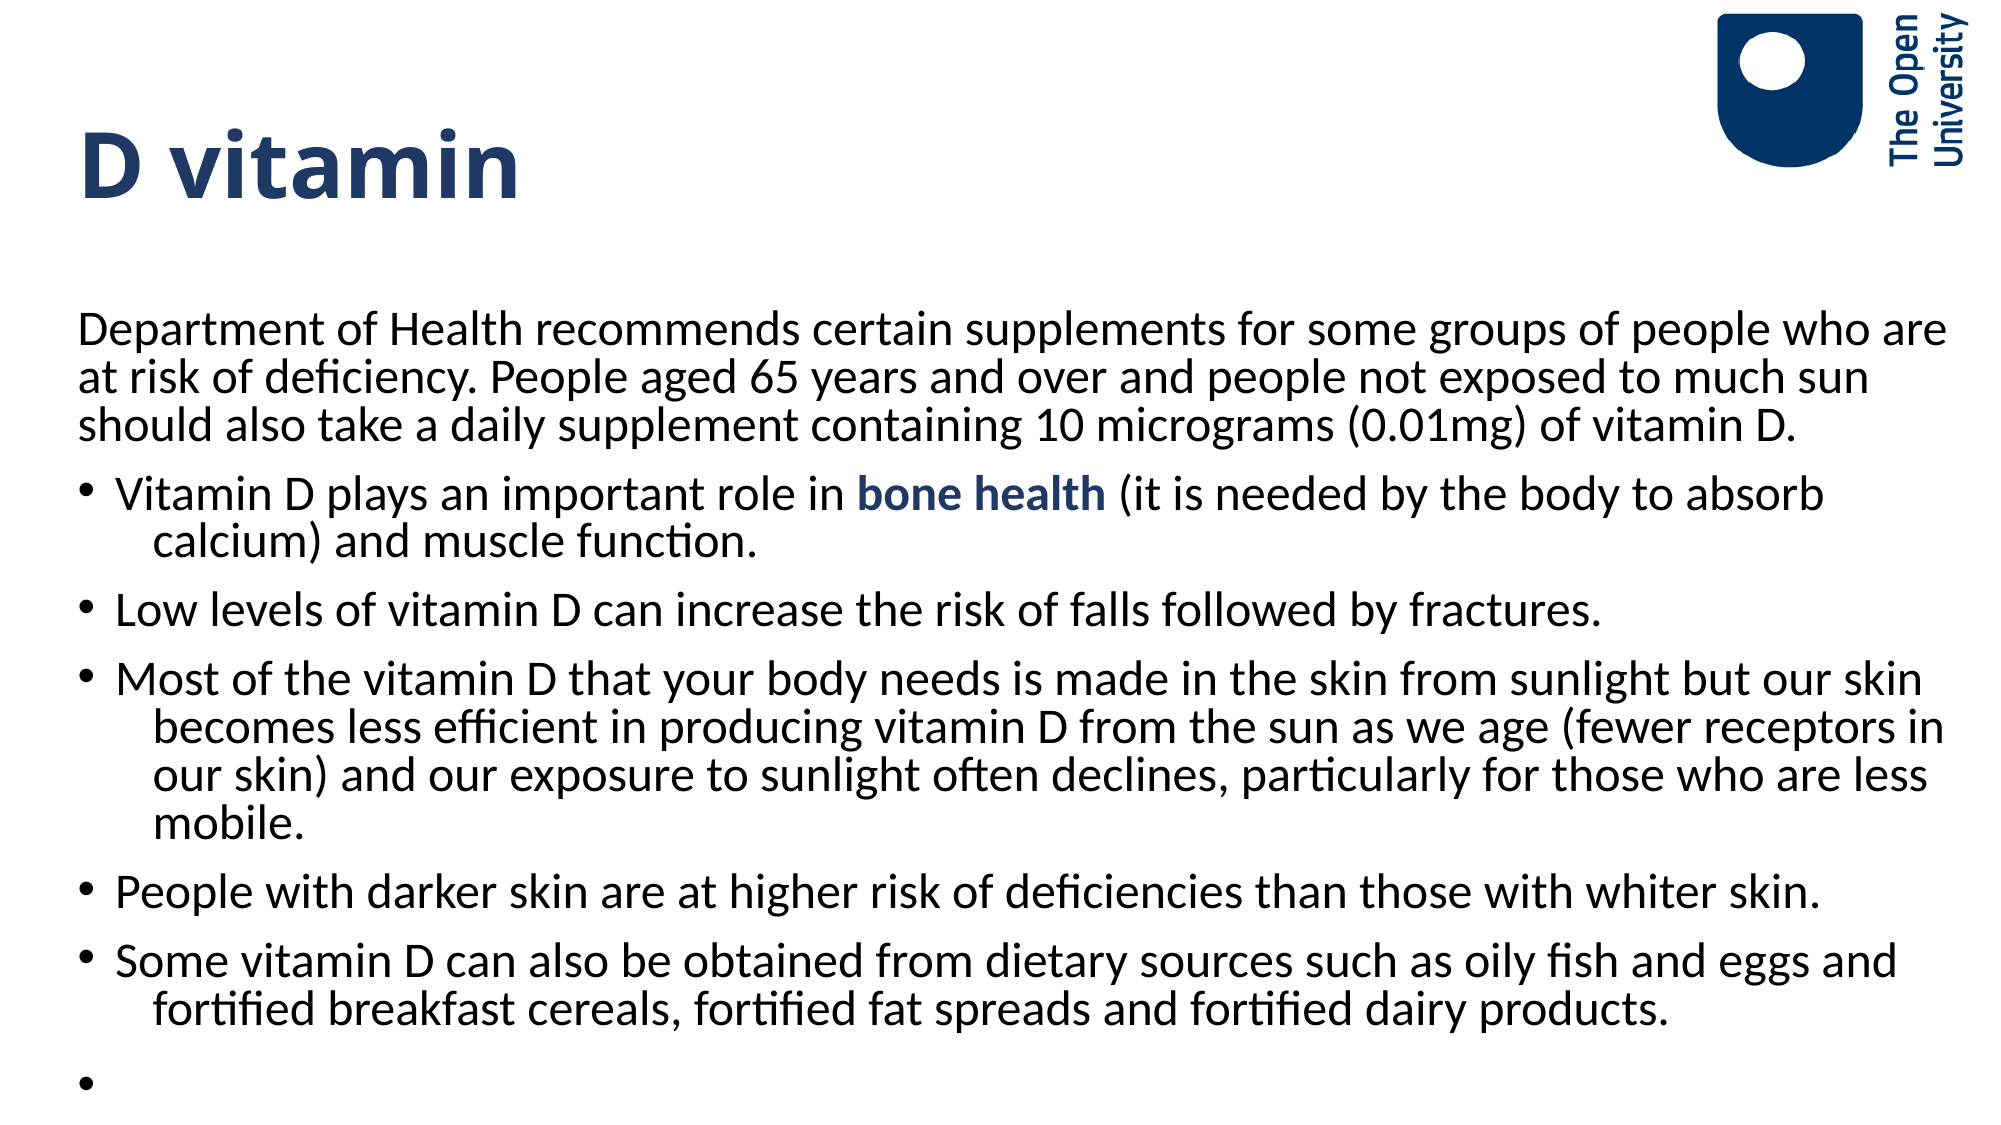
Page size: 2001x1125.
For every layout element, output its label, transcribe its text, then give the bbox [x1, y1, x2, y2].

title D vitamin [62, 60, 1788, 278]
picture [1716, 10, 1971, 170]
list Department of Health recommends certain supplements for some groups of people who are at risk of deficiency. People aged 65 years and over and people not exposed to much sun should also take a daily supplement containing 10 micrograms (0.01mg) of vitamin D. Vitamin D plays an important role in bone health (it is needed by the body to absorb calcium) and muscle function. Low levels of vitamin D can increase the risk of falls followed by fractures. Most of the vitamin D that your body needs is made in the skin from sunlight but our skin becomes less efficient in producing vitamin D from the sun as we age (fewer receptors in our skin) and our exposure to sunlight often declines, particularly for those who are less mobile. People with darker skin are at higher risk of deficiencies than those with whiter skin. Some vitamin D can also be obtained from dietary sources such as oily fish and eggs and fortified breakfast cereals, fortified fat spreads and fortified dairy products. [62, 299, 1971, 1097]
